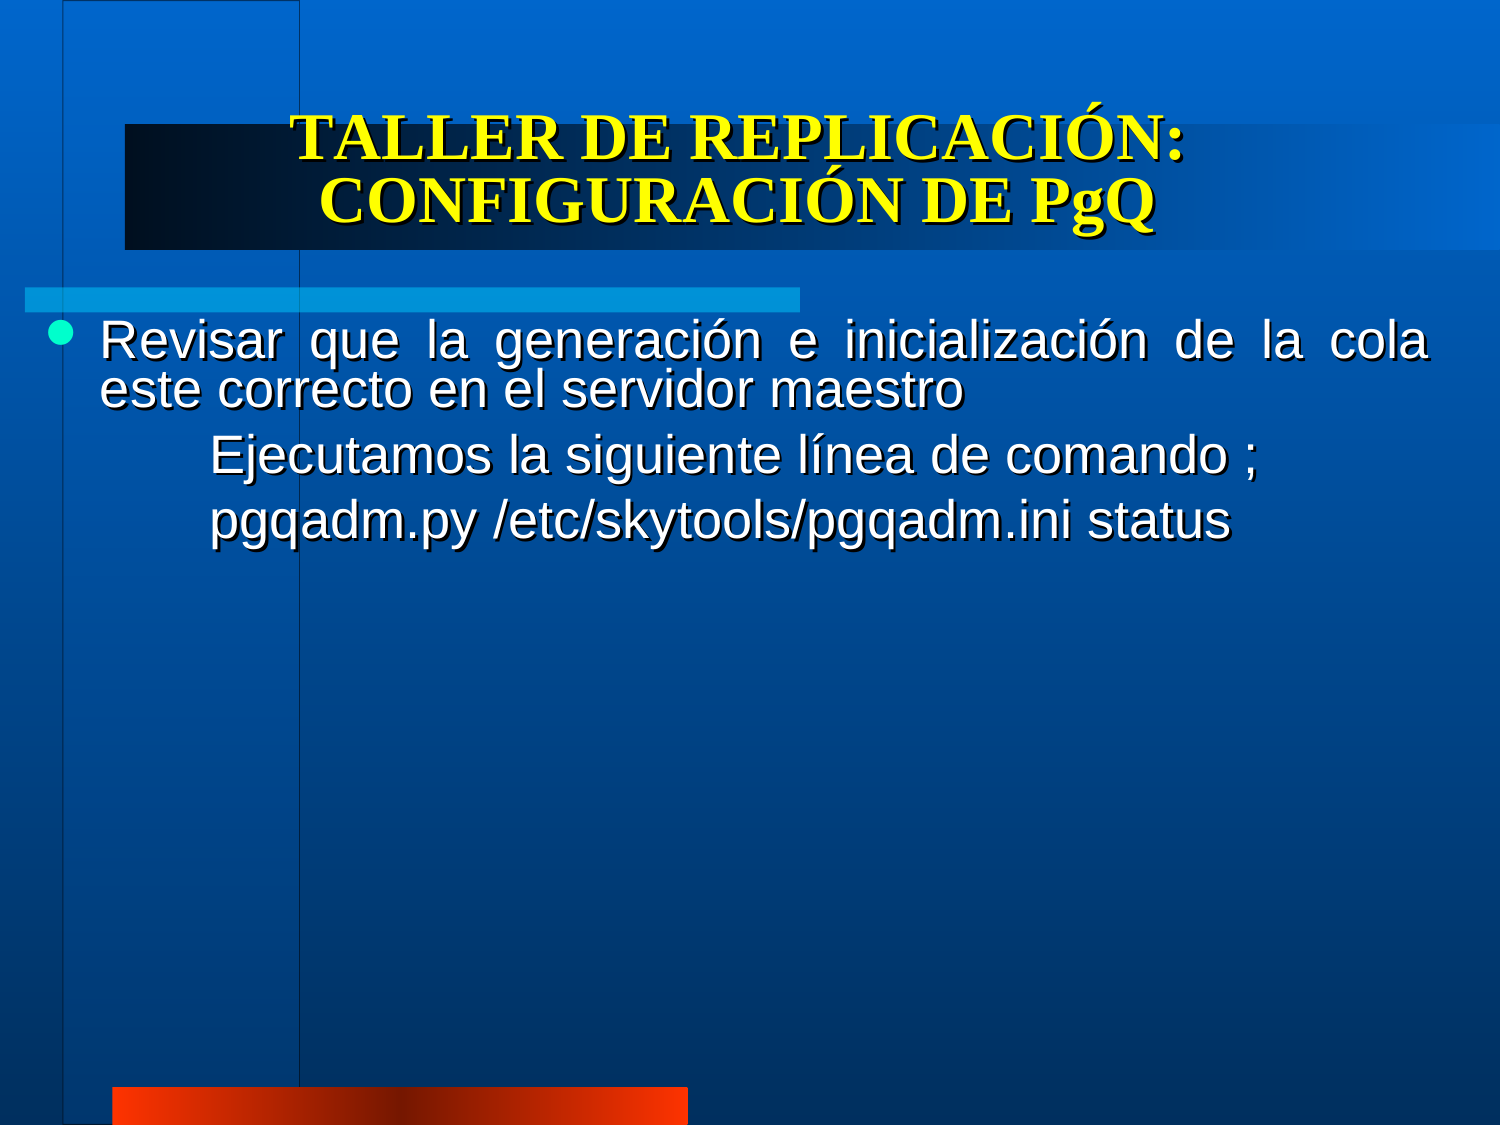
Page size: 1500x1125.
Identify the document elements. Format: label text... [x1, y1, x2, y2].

list Revisar que la generación e inicialización de la cola este correcto en el servidor maestro Ejecutamos la siguiente línea de comando ; pgqadm.py /etc/skytools/pgqadm.ini status [29, 311, 1447, 1058]
title TALLER DE REPLICACIÓN: CONFIGURACIÓN DE PgQ [29, 78, 1447, 266]
